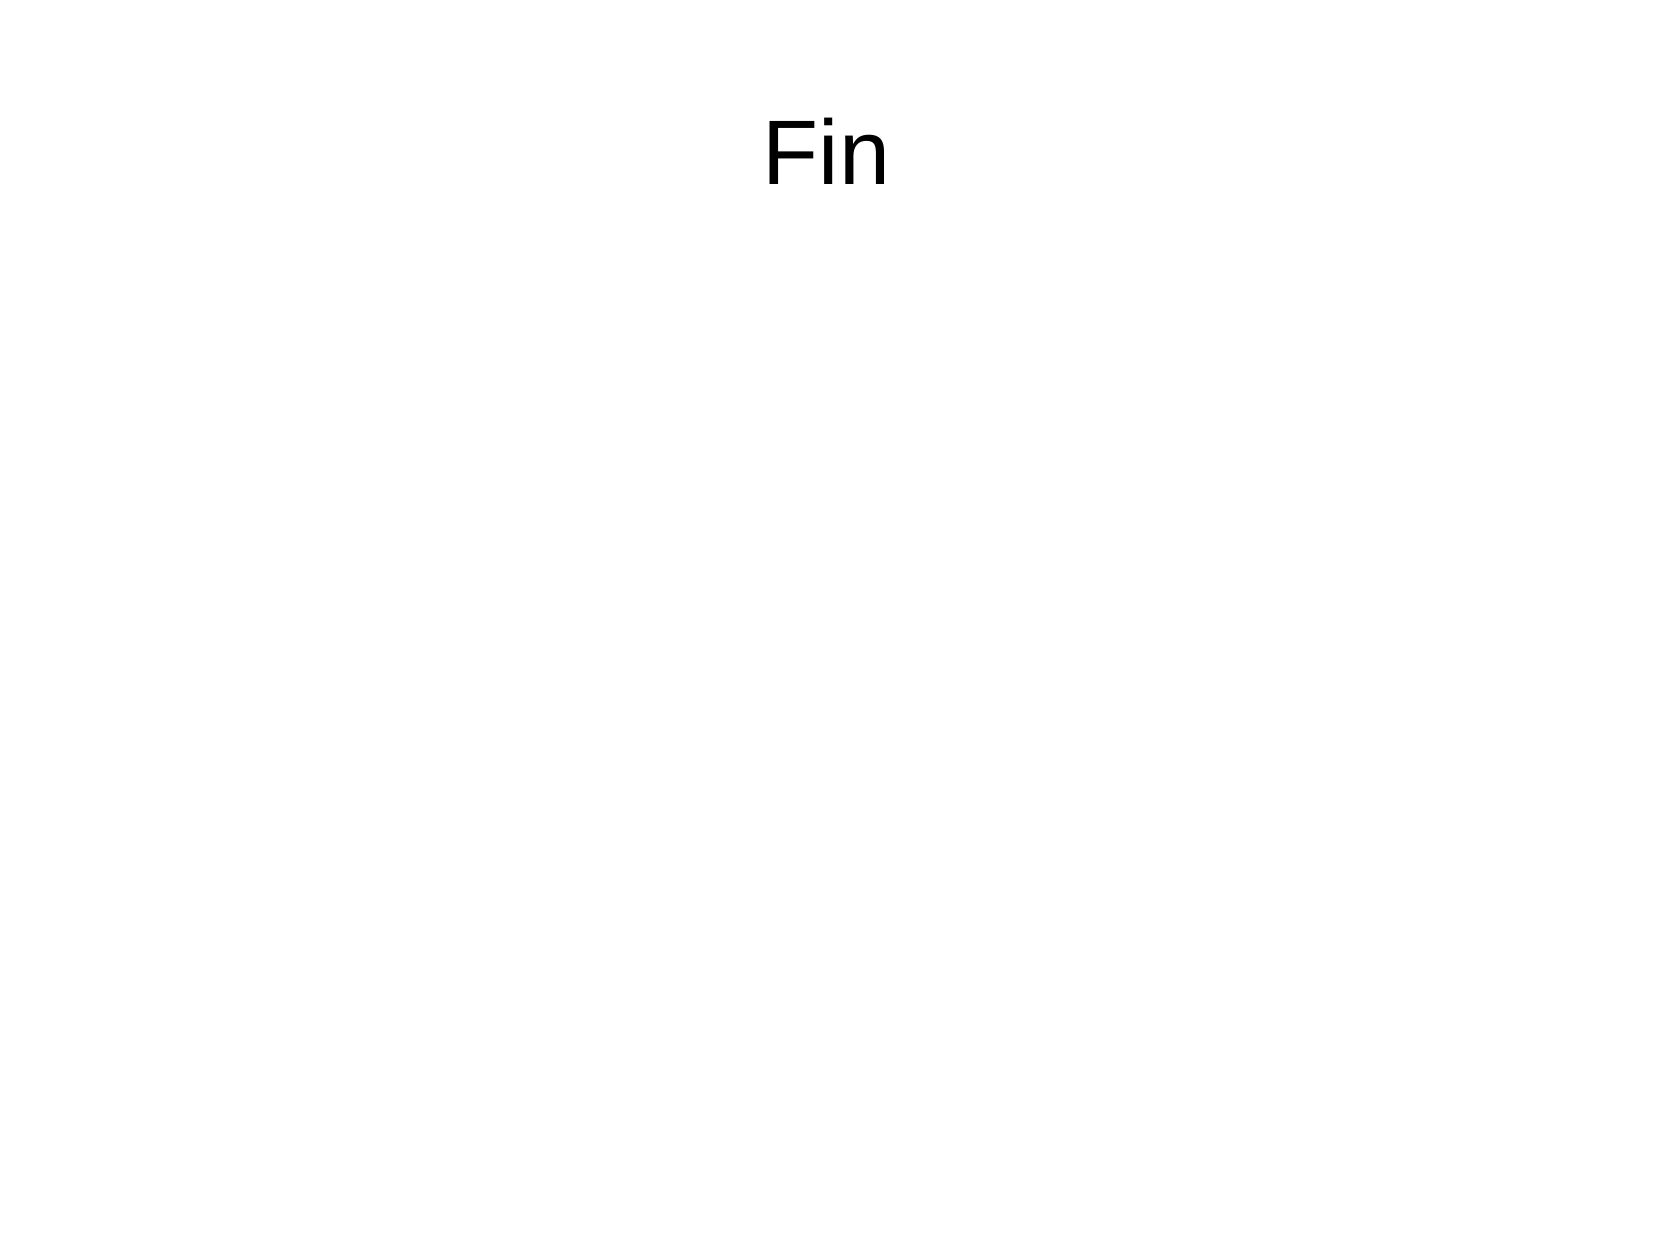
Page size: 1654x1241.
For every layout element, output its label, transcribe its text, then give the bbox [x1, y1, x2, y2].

title Fin [82, 49, 1571, 257]
